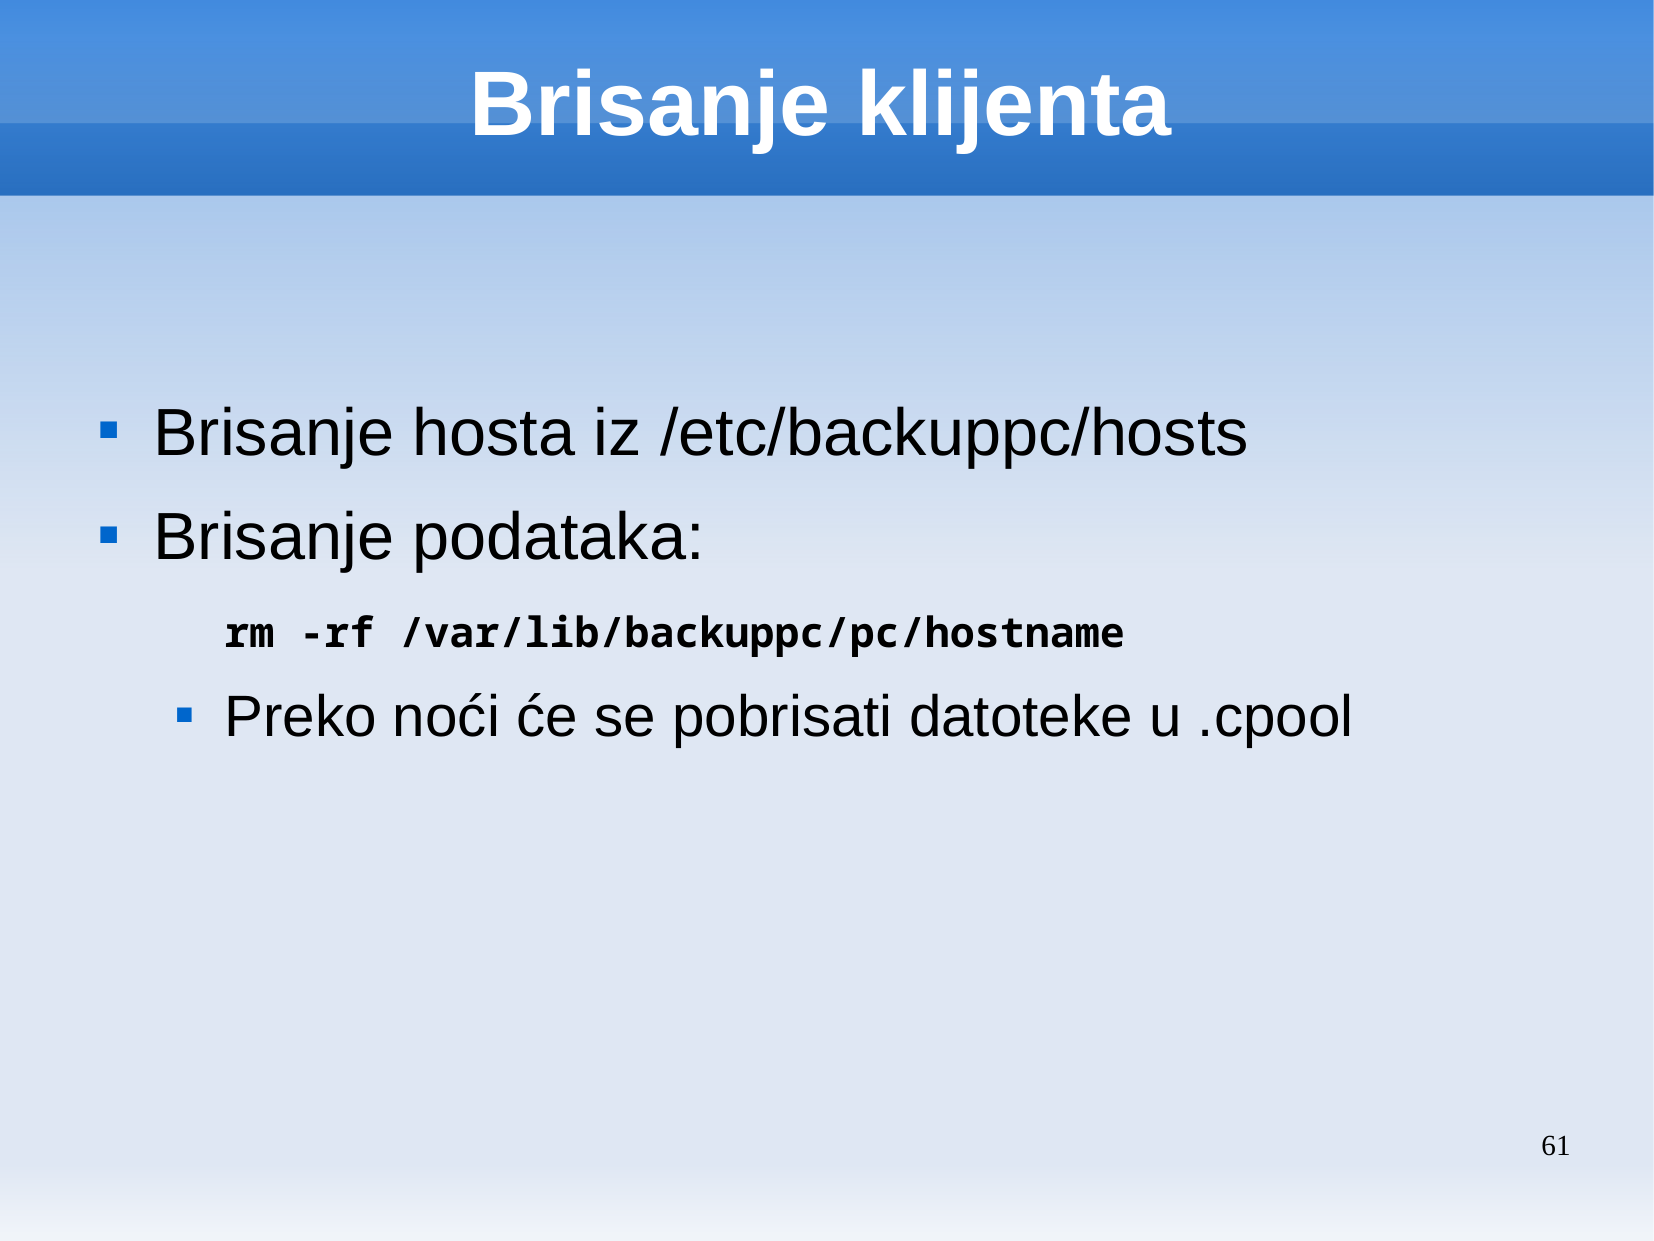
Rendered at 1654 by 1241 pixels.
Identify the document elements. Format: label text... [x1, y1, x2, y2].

title Brisanje klijenta [76, 7, 1565, 200]
picture [0, 0, 1654, 1241]
list Brisanje hosta iz /etc/backuppc/hosts Brisanje podataka: rm -rf /var/lib/backuppc/pc/hostname Preko noći će se pobrisati datoteke u .cpool [82, 290, 1571, 1094]
